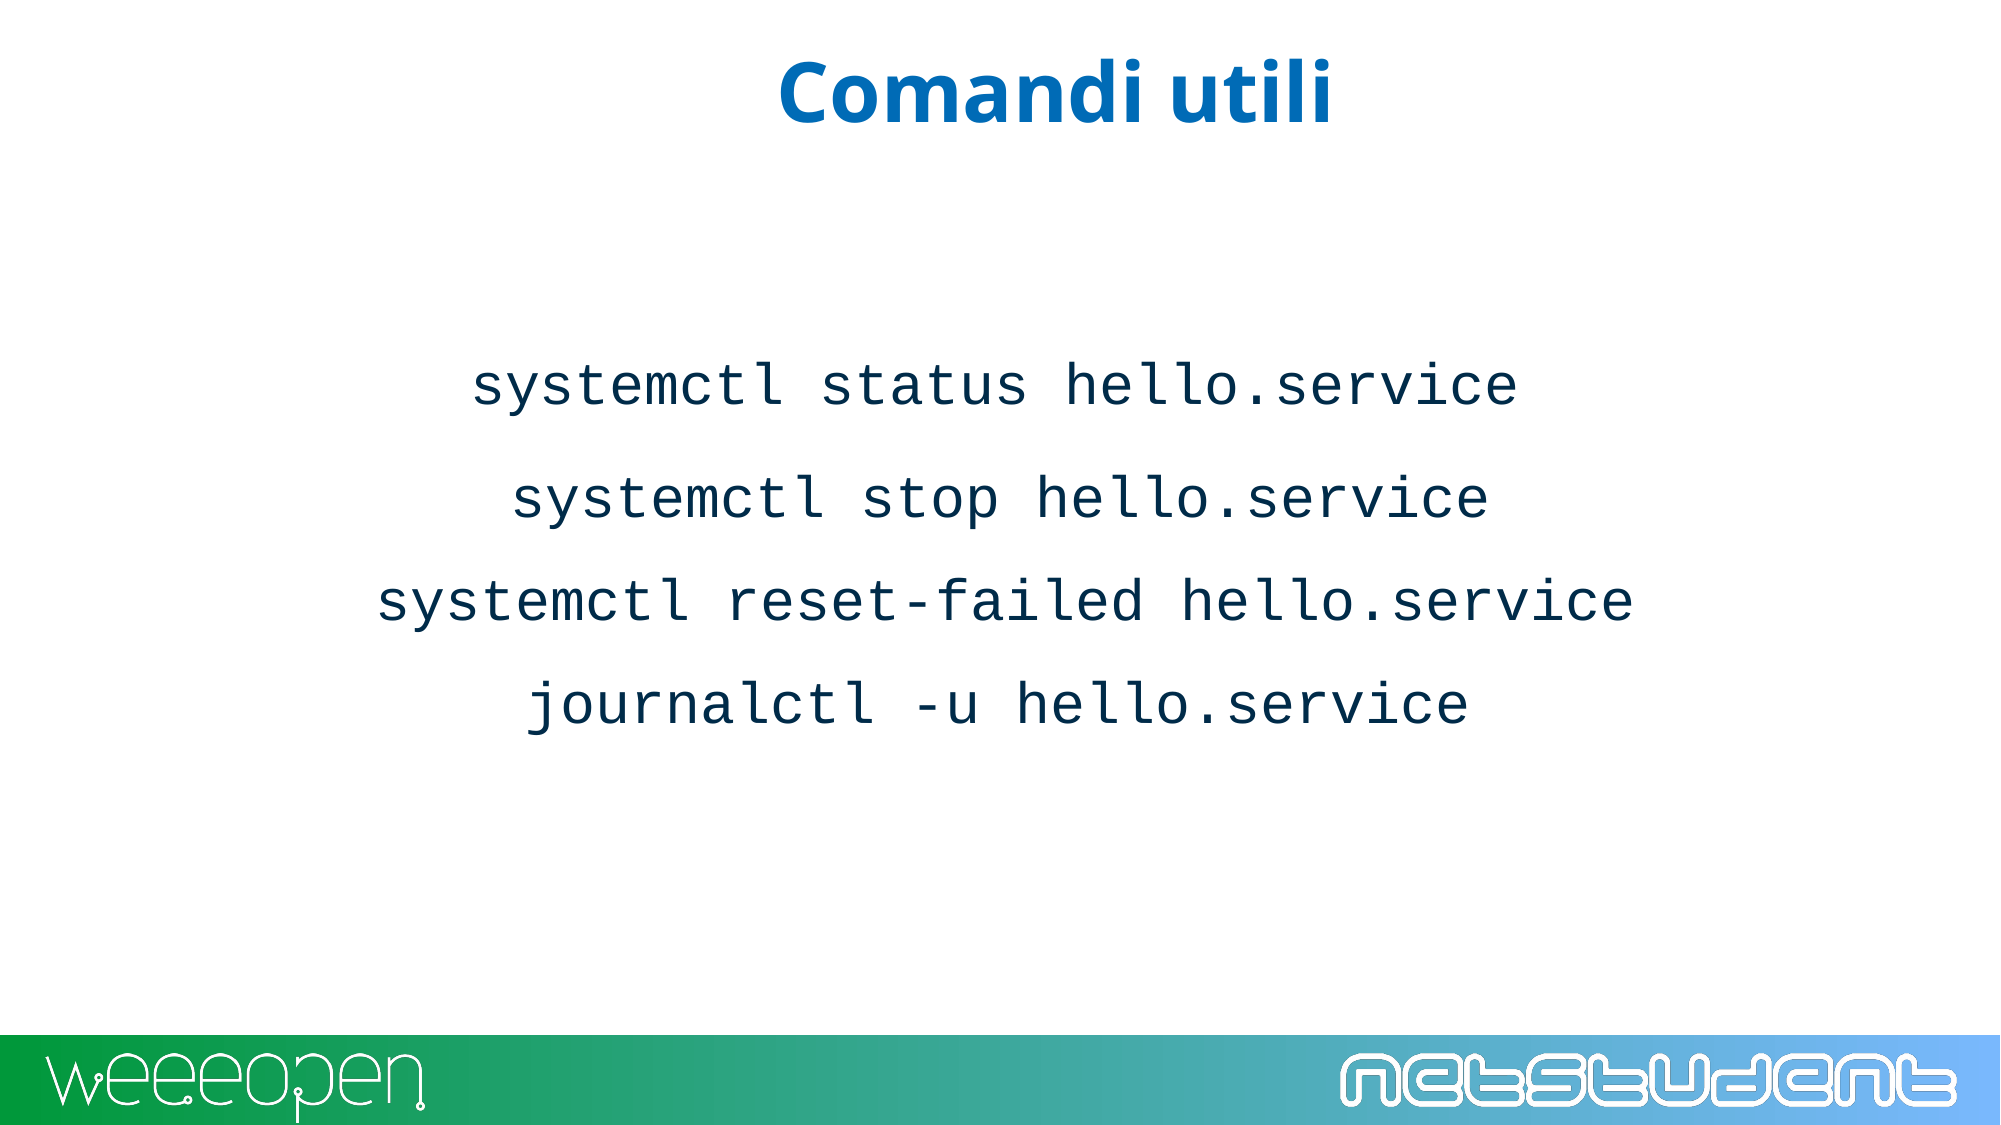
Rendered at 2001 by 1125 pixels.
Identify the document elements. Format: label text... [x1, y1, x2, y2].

text_box systemctl status hello.service [469, 356, 1519, 423]
text_box systemctl reset-failed hello.service [375, 571, 1634, 638]
picture [1340, 1053, 1957, 1107]
text_box Comandi utili [776, 33, 1224, 139]
text_box systemctl stop hello.service [510, 468, 1490, 535]
picture [45, 1053, 425, 1123]
text_box [0, 0, 2000, 1125]
text_box journalctl -u hello.service [525, 675, 1469, 742]
